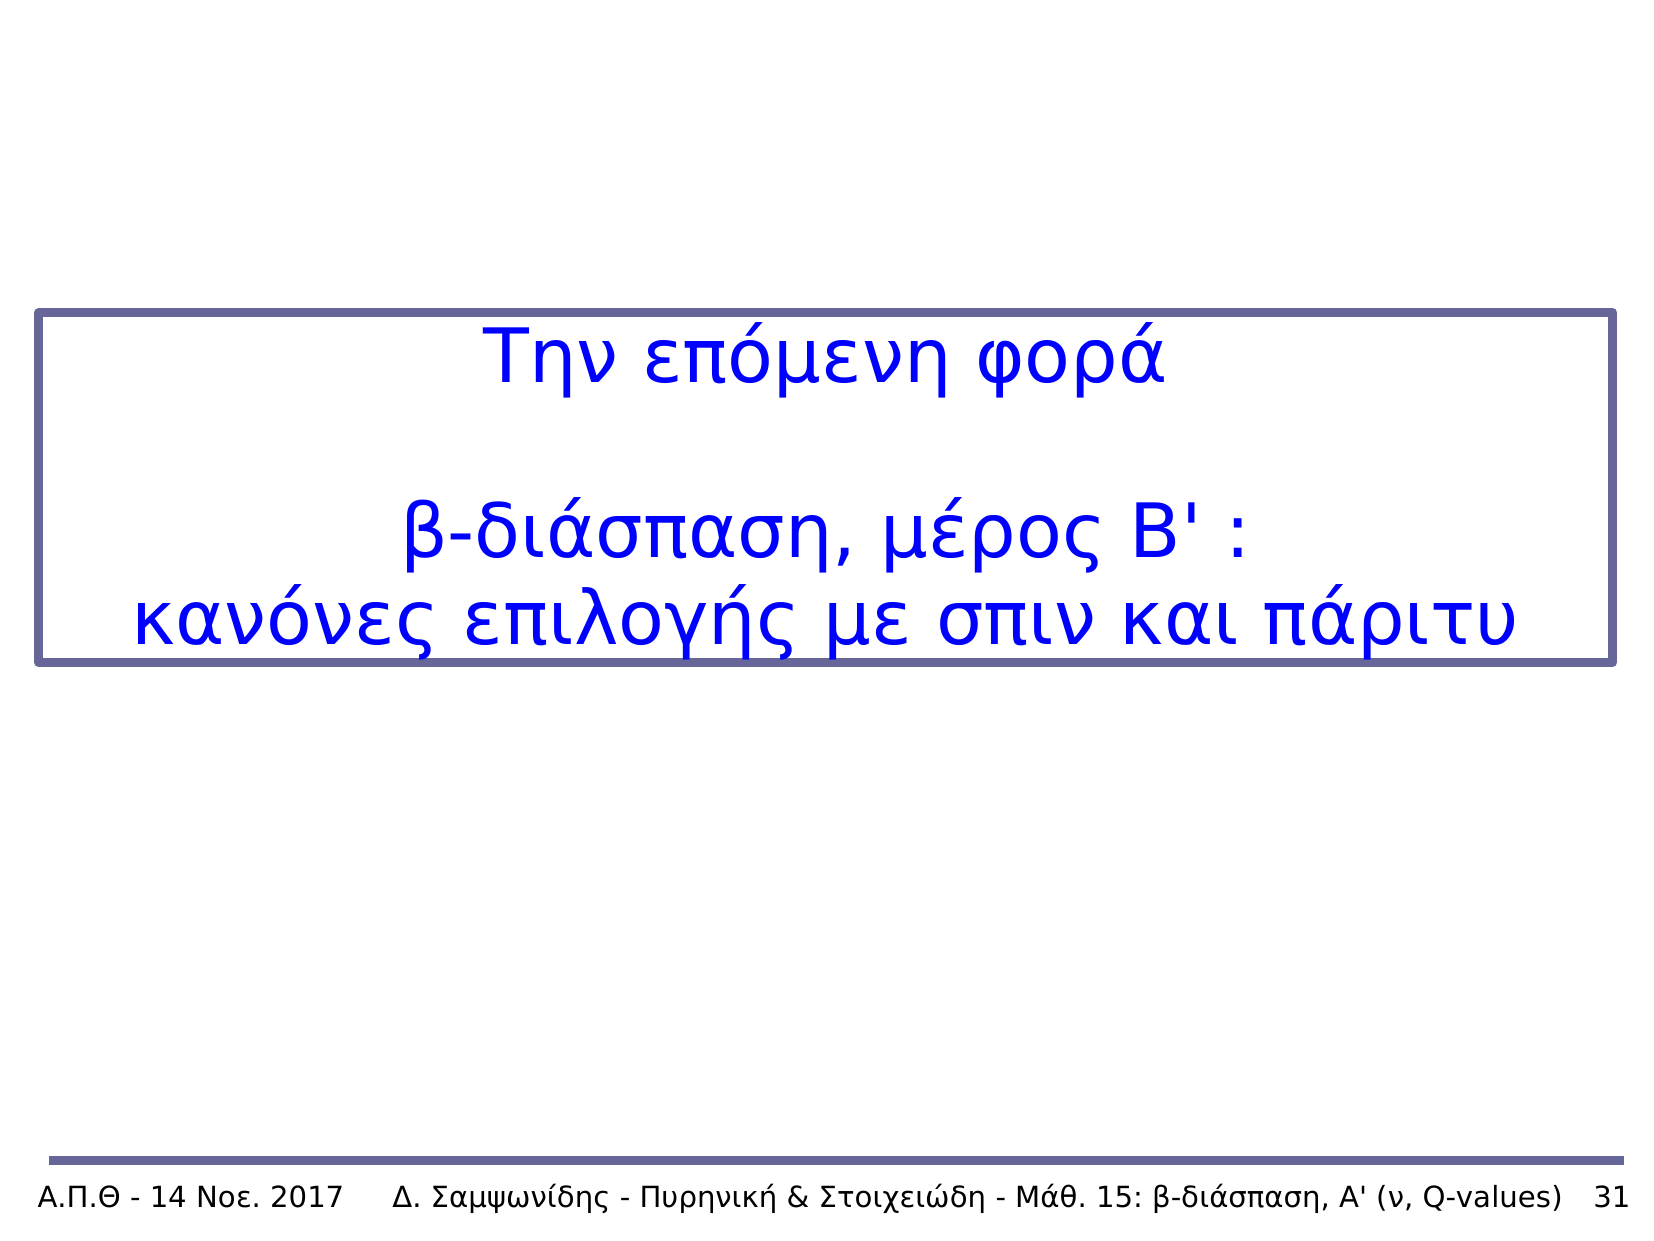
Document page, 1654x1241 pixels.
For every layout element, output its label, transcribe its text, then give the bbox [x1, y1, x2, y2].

title Την επόμενη φορά β-διάσπαση, μέρος Β' : κανόνες επιλογής με σπιν και πάριτυ [38, 312, 1613, 663]
